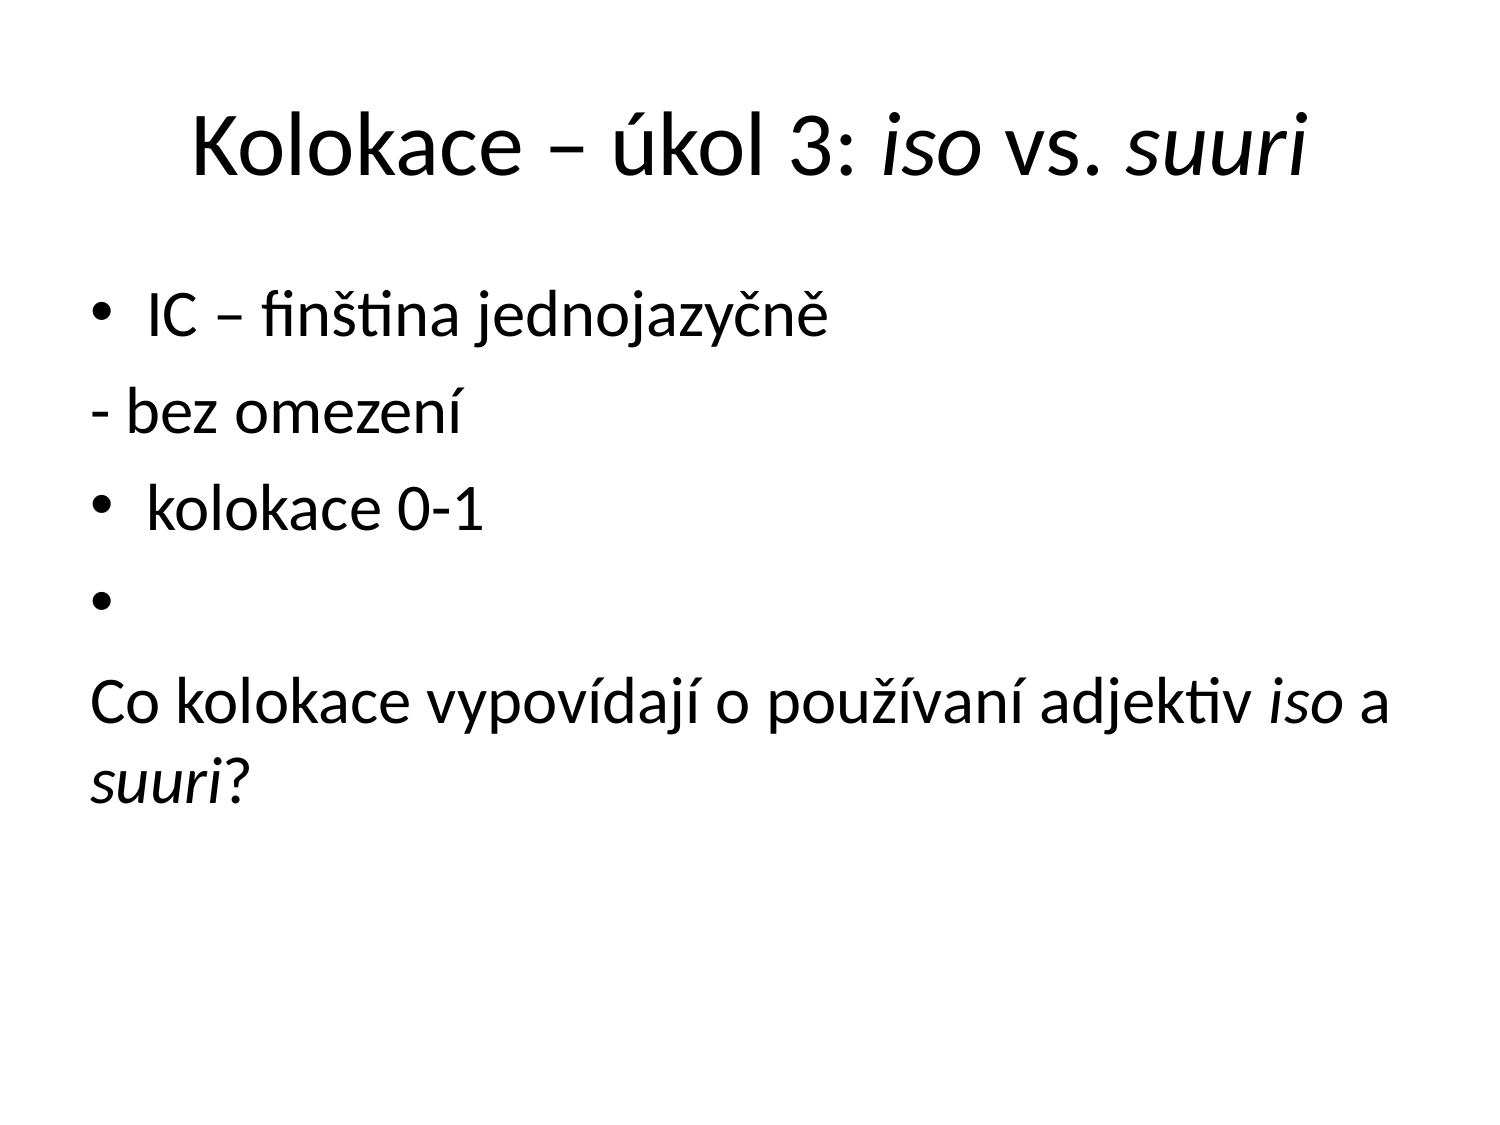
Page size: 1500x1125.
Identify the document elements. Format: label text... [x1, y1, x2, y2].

title Kolokace – úkol 3: iso vs. suuri [75, 45, 1426, 233]
list IC – finština jednojazyčně - bez omezení kolokace 0-1 Co kolokace vypovídají o používaní adjektiv iso a suuri? [75, 262, 1426, 1005]
